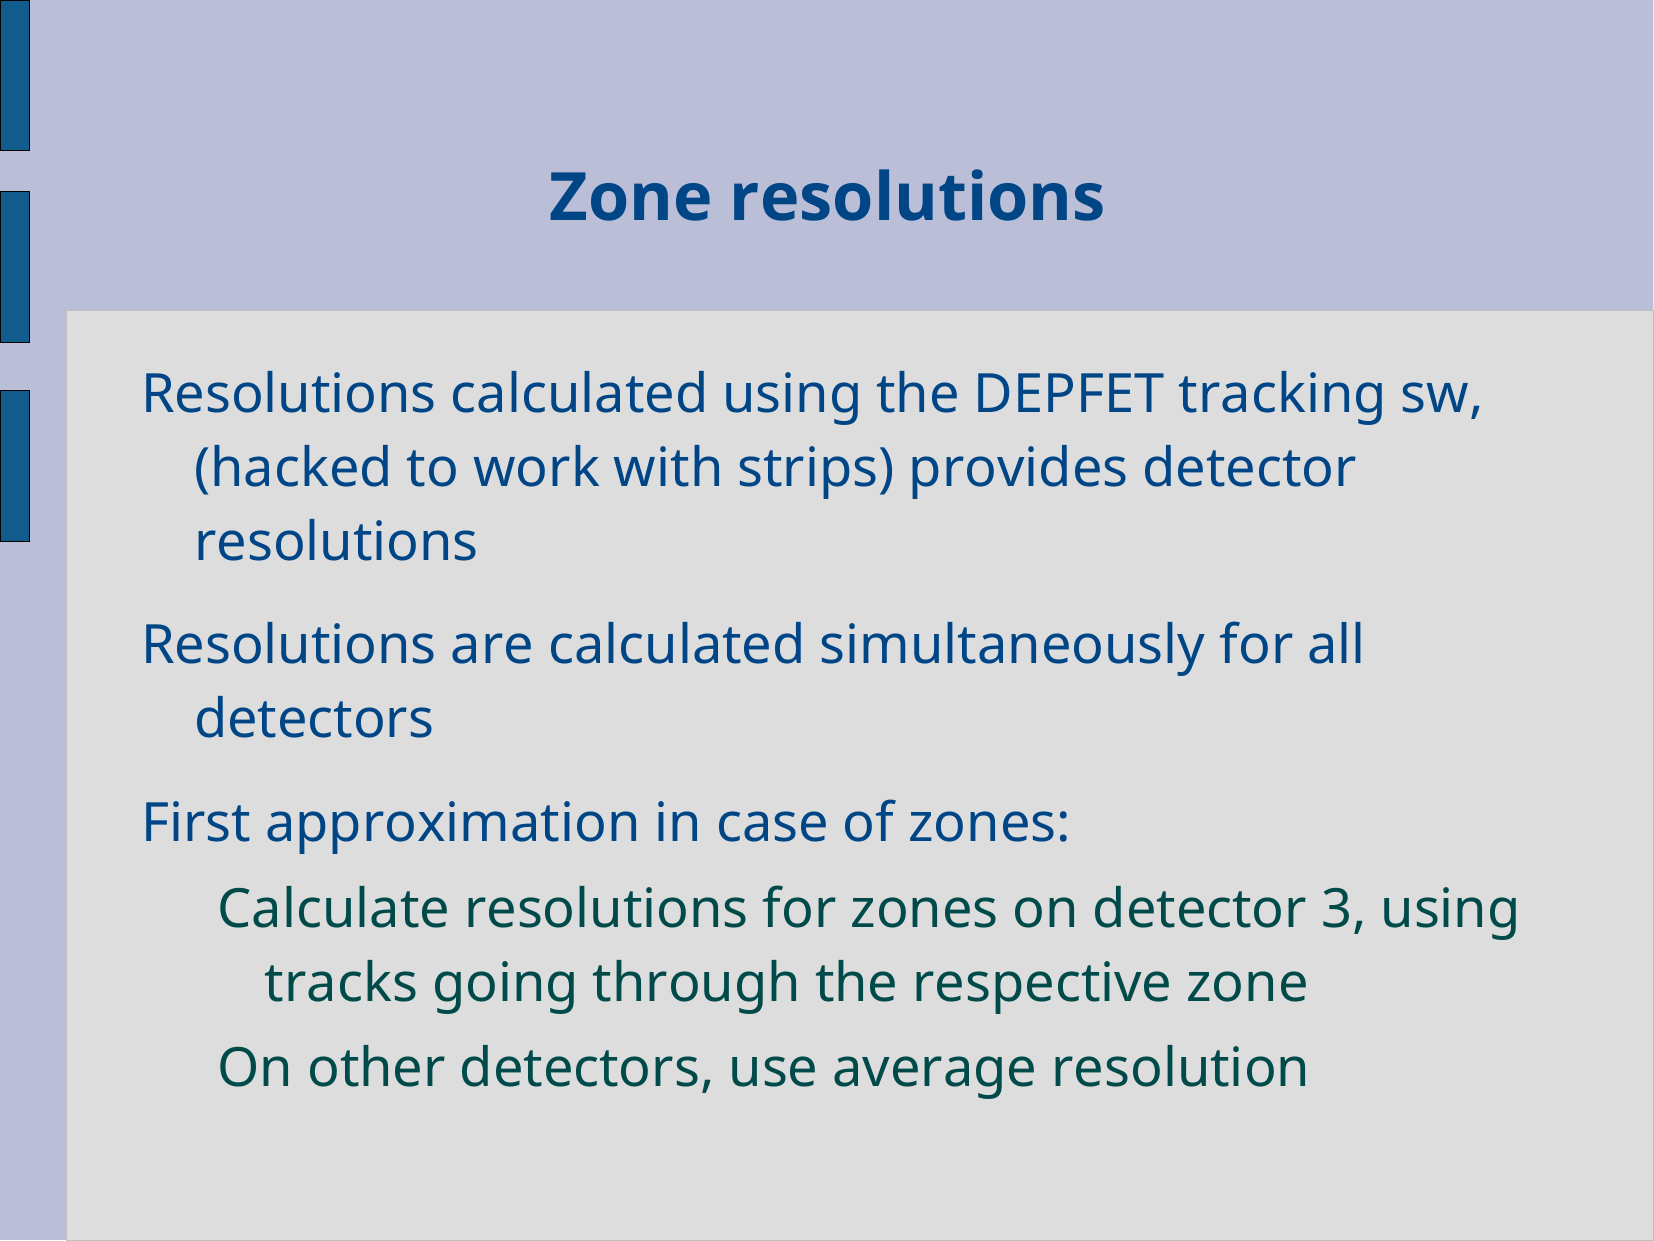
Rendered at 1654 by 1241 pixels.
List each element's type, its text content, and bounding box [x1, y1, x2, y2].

list Resolutions calculated using the DEPFET tracking sw, (hacked to work with strips) provides detector resolutions Resolutions are calculated simultaneously for all detectors First approximation in case of zones: Calculate resolutions for zones on detector 3, using tracks going through the respective zone On other detectors, use average resolution [123, 354, 1536, 1121]
title Zone resolutions [121, 91, 1534, 299]
